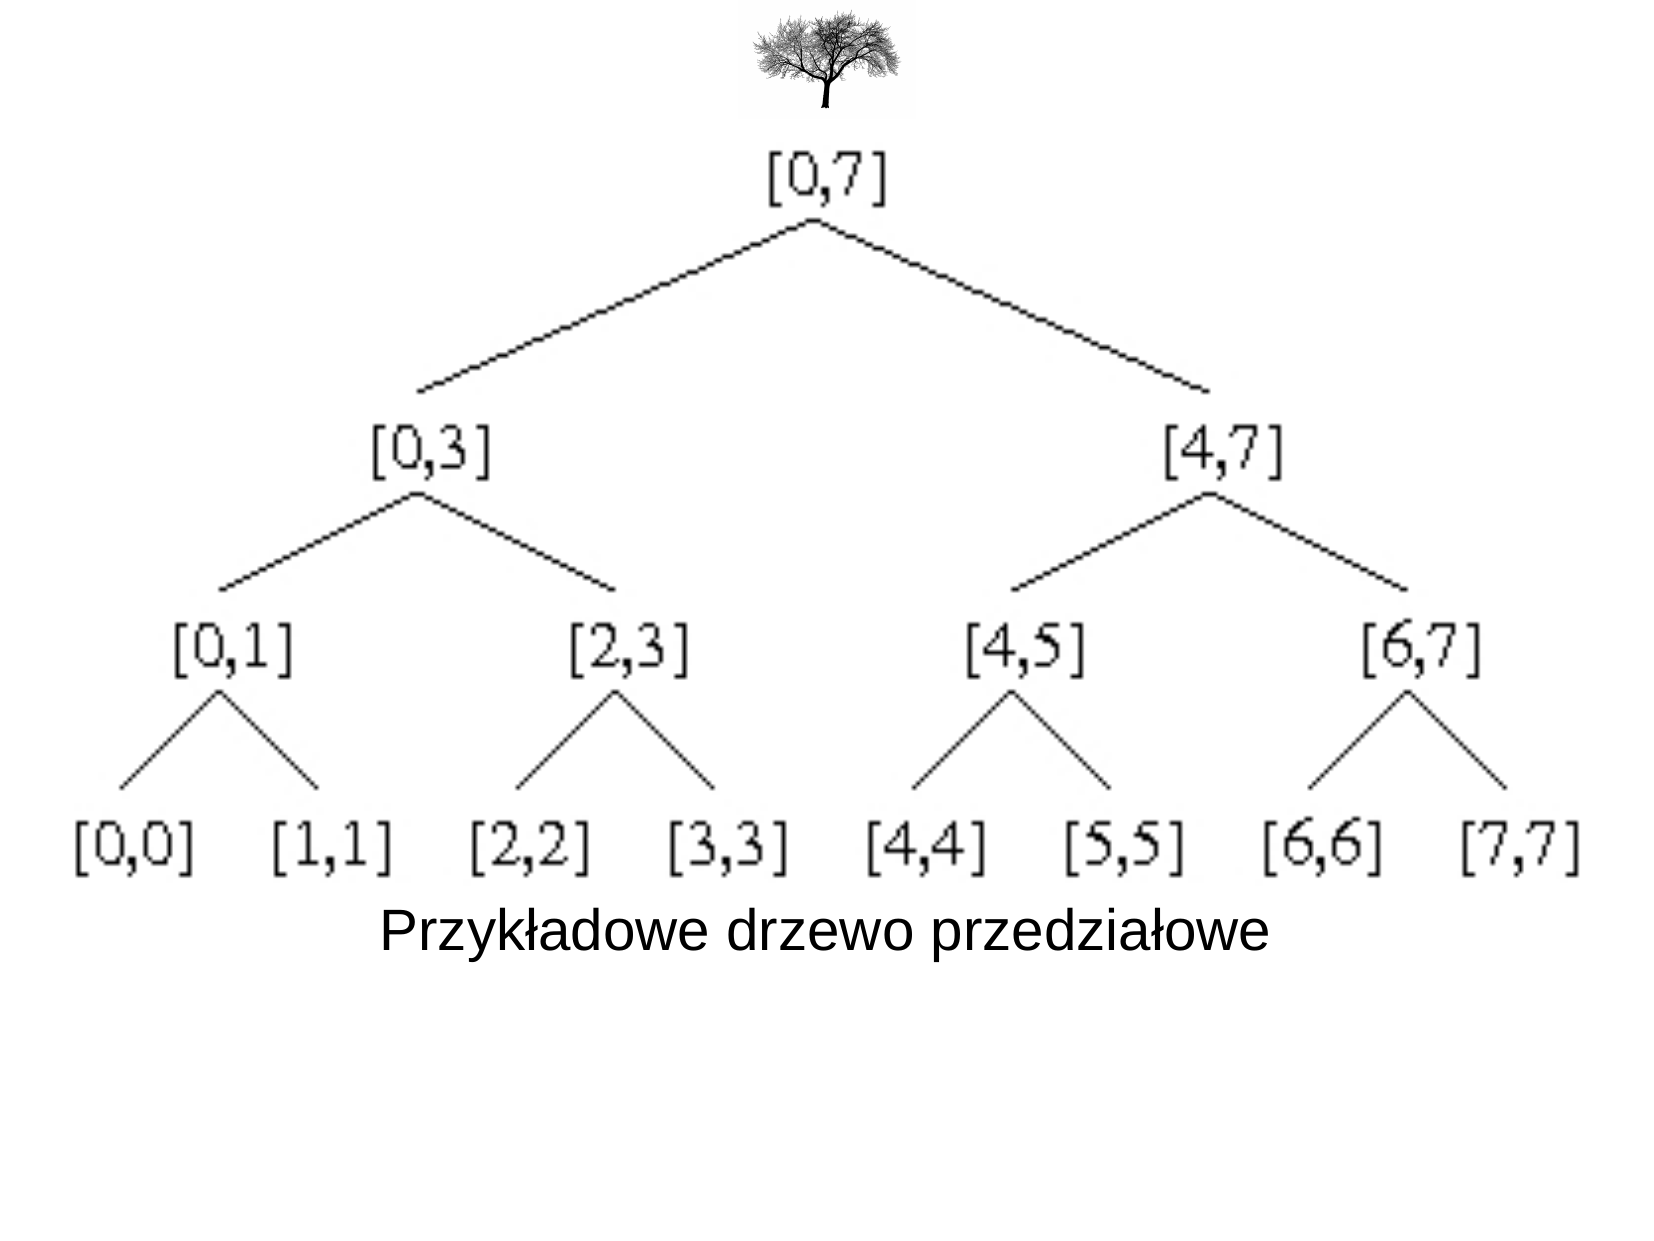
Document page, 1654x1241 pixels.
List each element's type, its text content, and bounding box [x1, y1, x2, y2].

list Przykładowe drzewo przedziałowe [59, 897, 1595, 1192]
picture [738, 0, 916, 119]
picture [66, 141, 1619, 886]
